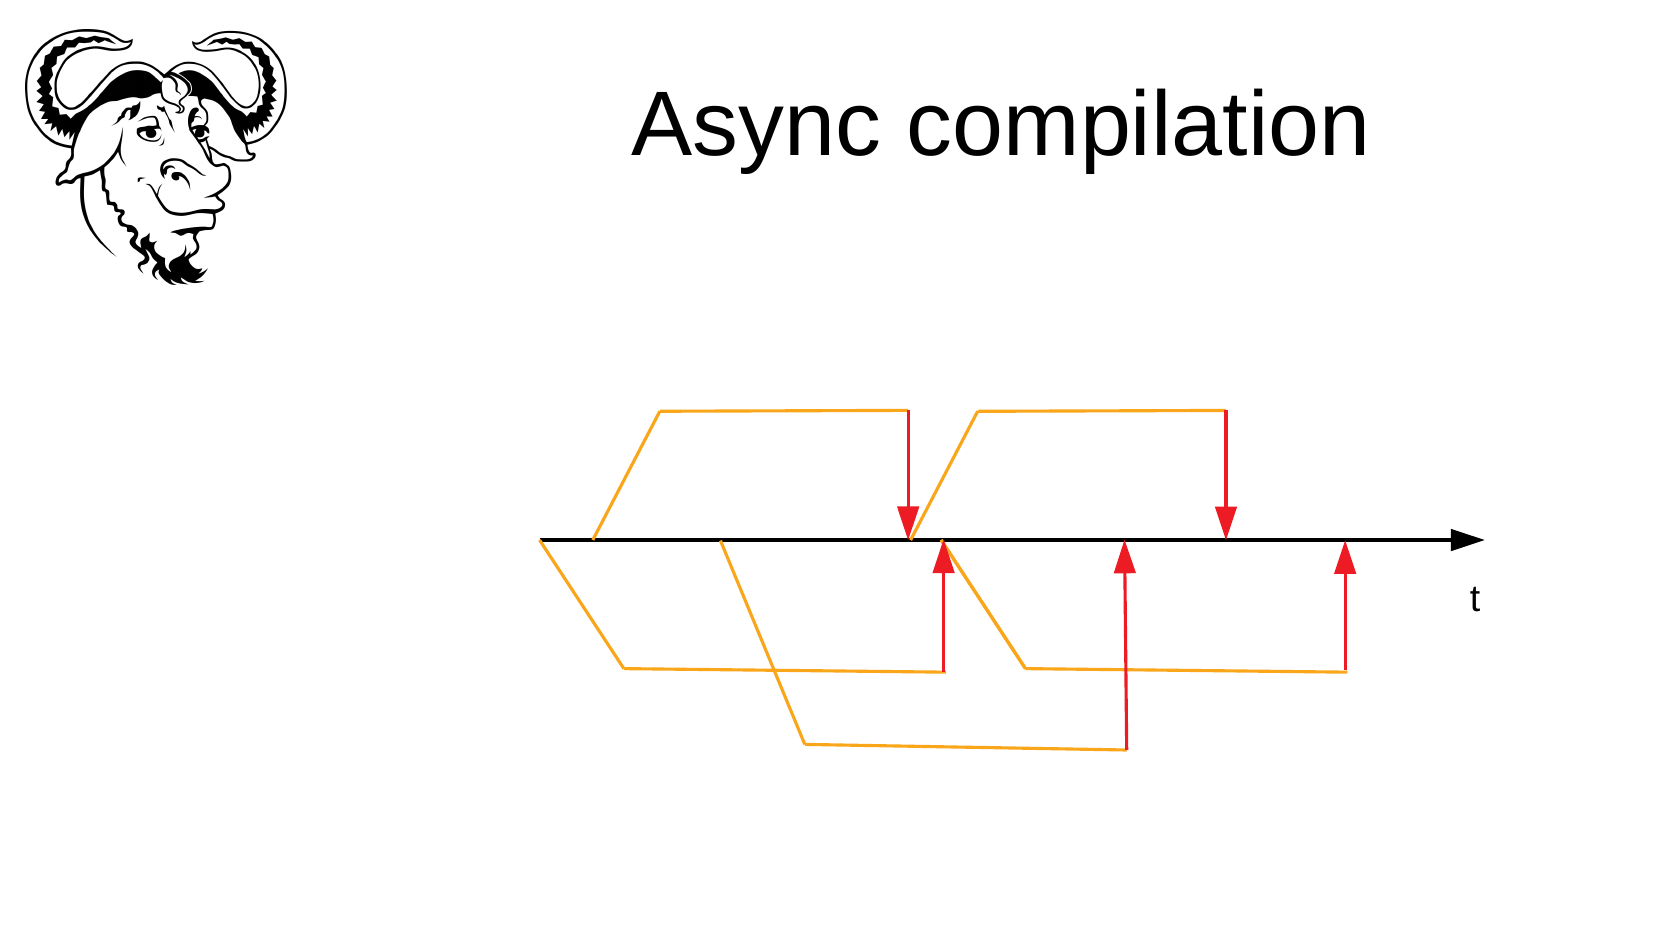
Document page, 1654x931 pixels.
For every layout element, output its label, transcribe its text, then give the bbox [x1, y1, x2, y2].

title Async compilation [456, 37, 1548, 211]
picture [25, 29, 287, 285]
text_box t [1455, 569, 1496, 627]
